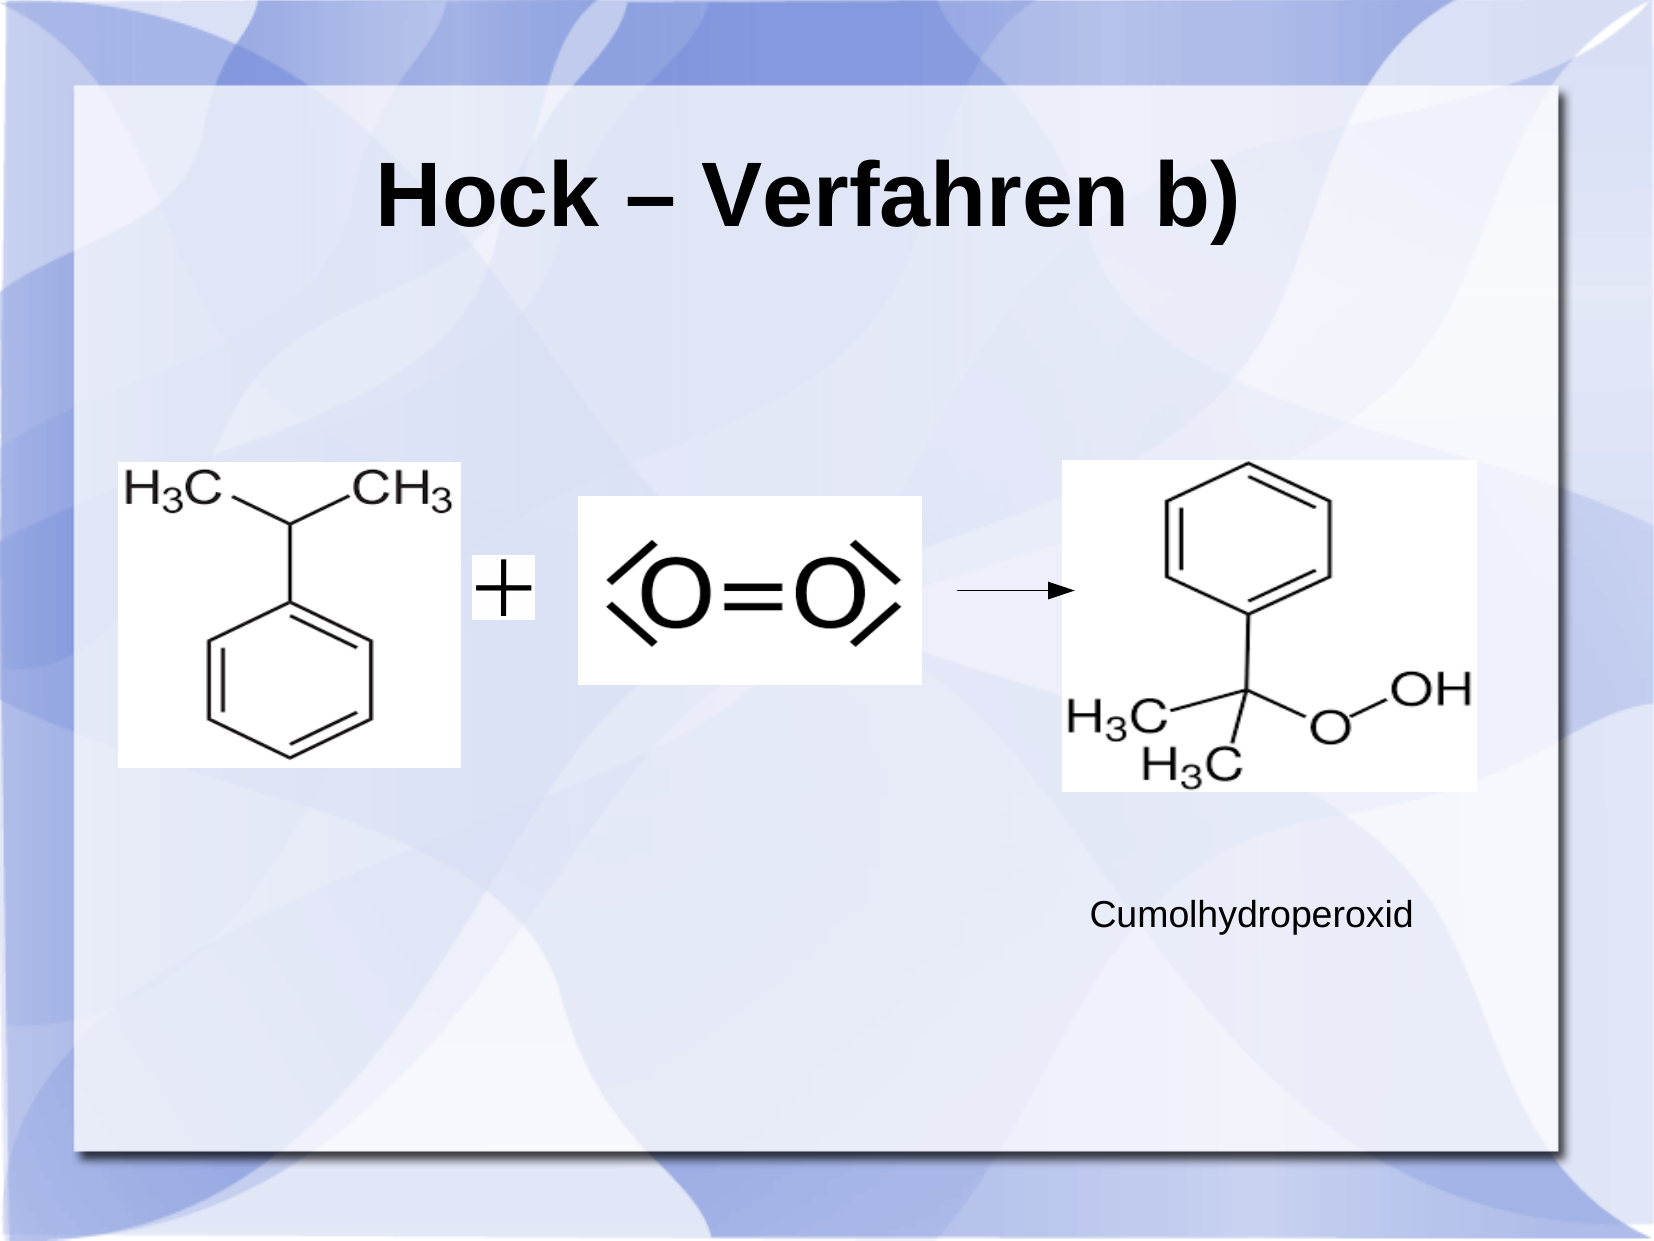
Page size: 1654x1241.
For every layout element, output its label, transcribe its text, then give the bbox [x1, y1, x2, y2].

text_box Cumolhydroperoxid [1074, 885, 1477, 943]
title Hock – Verfahren b) [82, 90, 1536, 298]
picture [0, 0, 1654, 1241]
